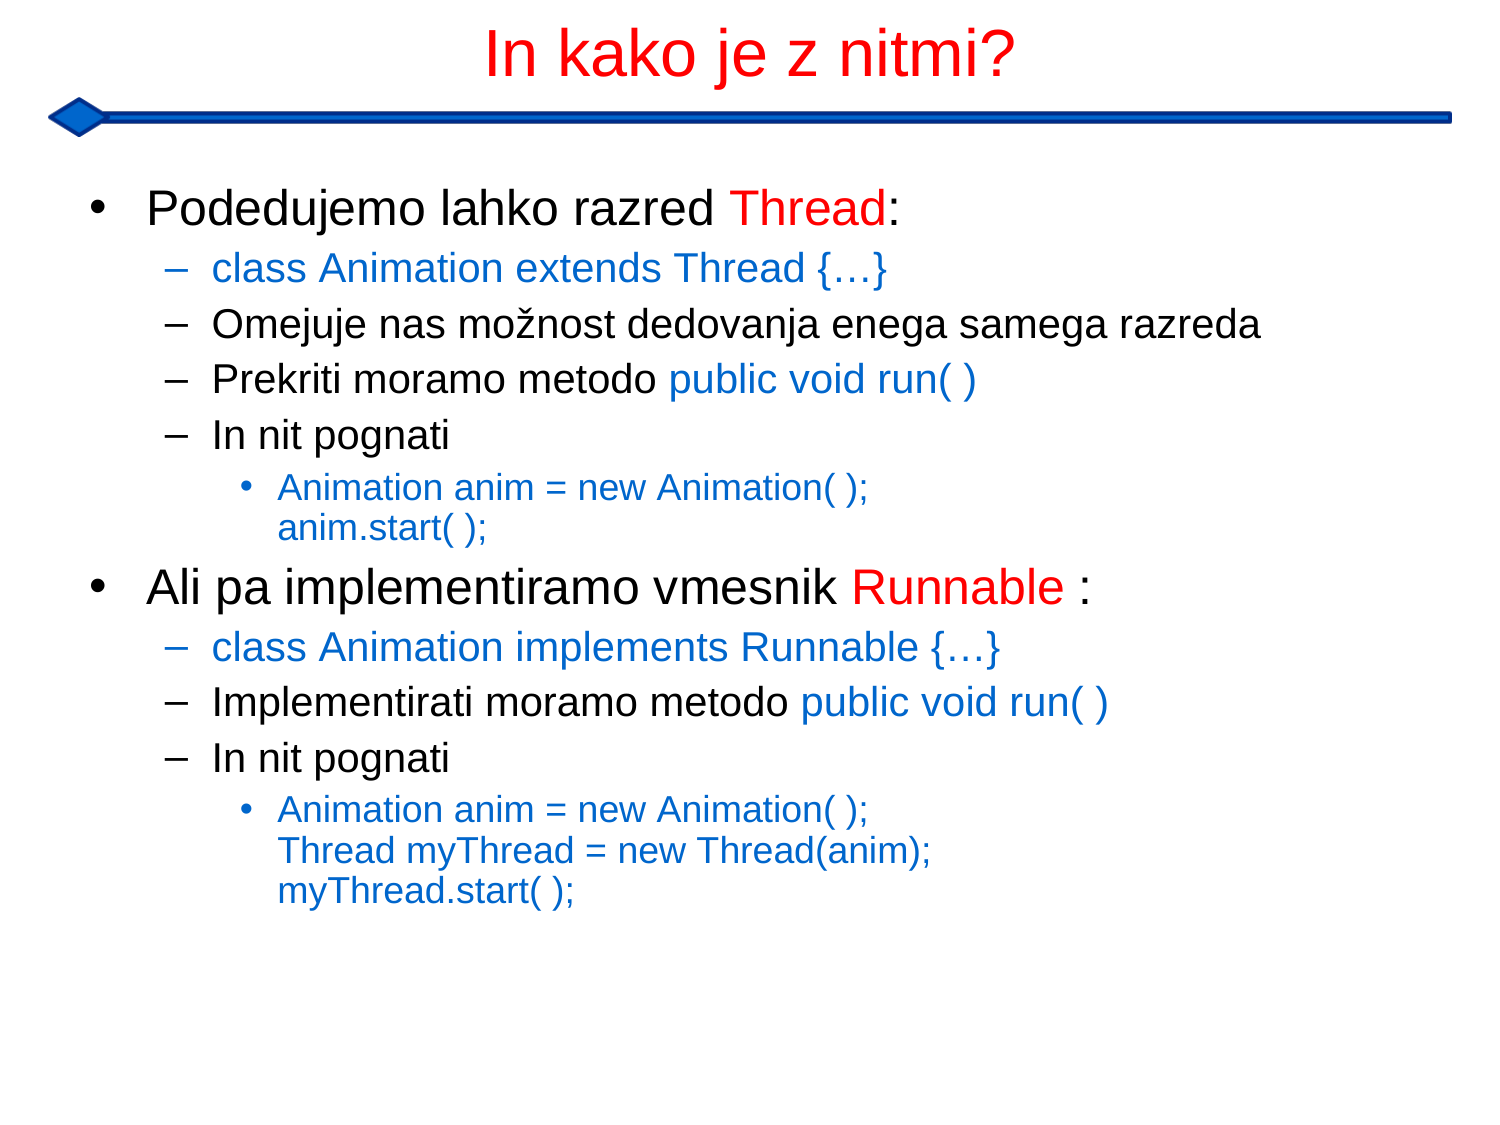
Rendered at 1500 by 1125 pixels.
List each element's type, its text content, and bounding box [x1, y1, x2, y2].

title In kako je z nitmi? [12, 0, 1488, 100]
text_box Podedujemo lahko razred Thread: class Animation extends Thread {…} Omejuje nas možnost dedovanja enega samega razreda Prekriti moramo metodo public void run( ) In nit pognati Animation anim = new Animation( ); anim.start( ); Ali pa implementiramo vmesnik Runnable : class Animation implements Runnable {…} Implementirati moramo metodo public void run( ) In nit pognati Animation anim = new Animation( ); Thread myThread = new Thread(anim); myThread.start( ); [75, 174, 1500, 1076]
picture [48, 100, 1452, 137]
